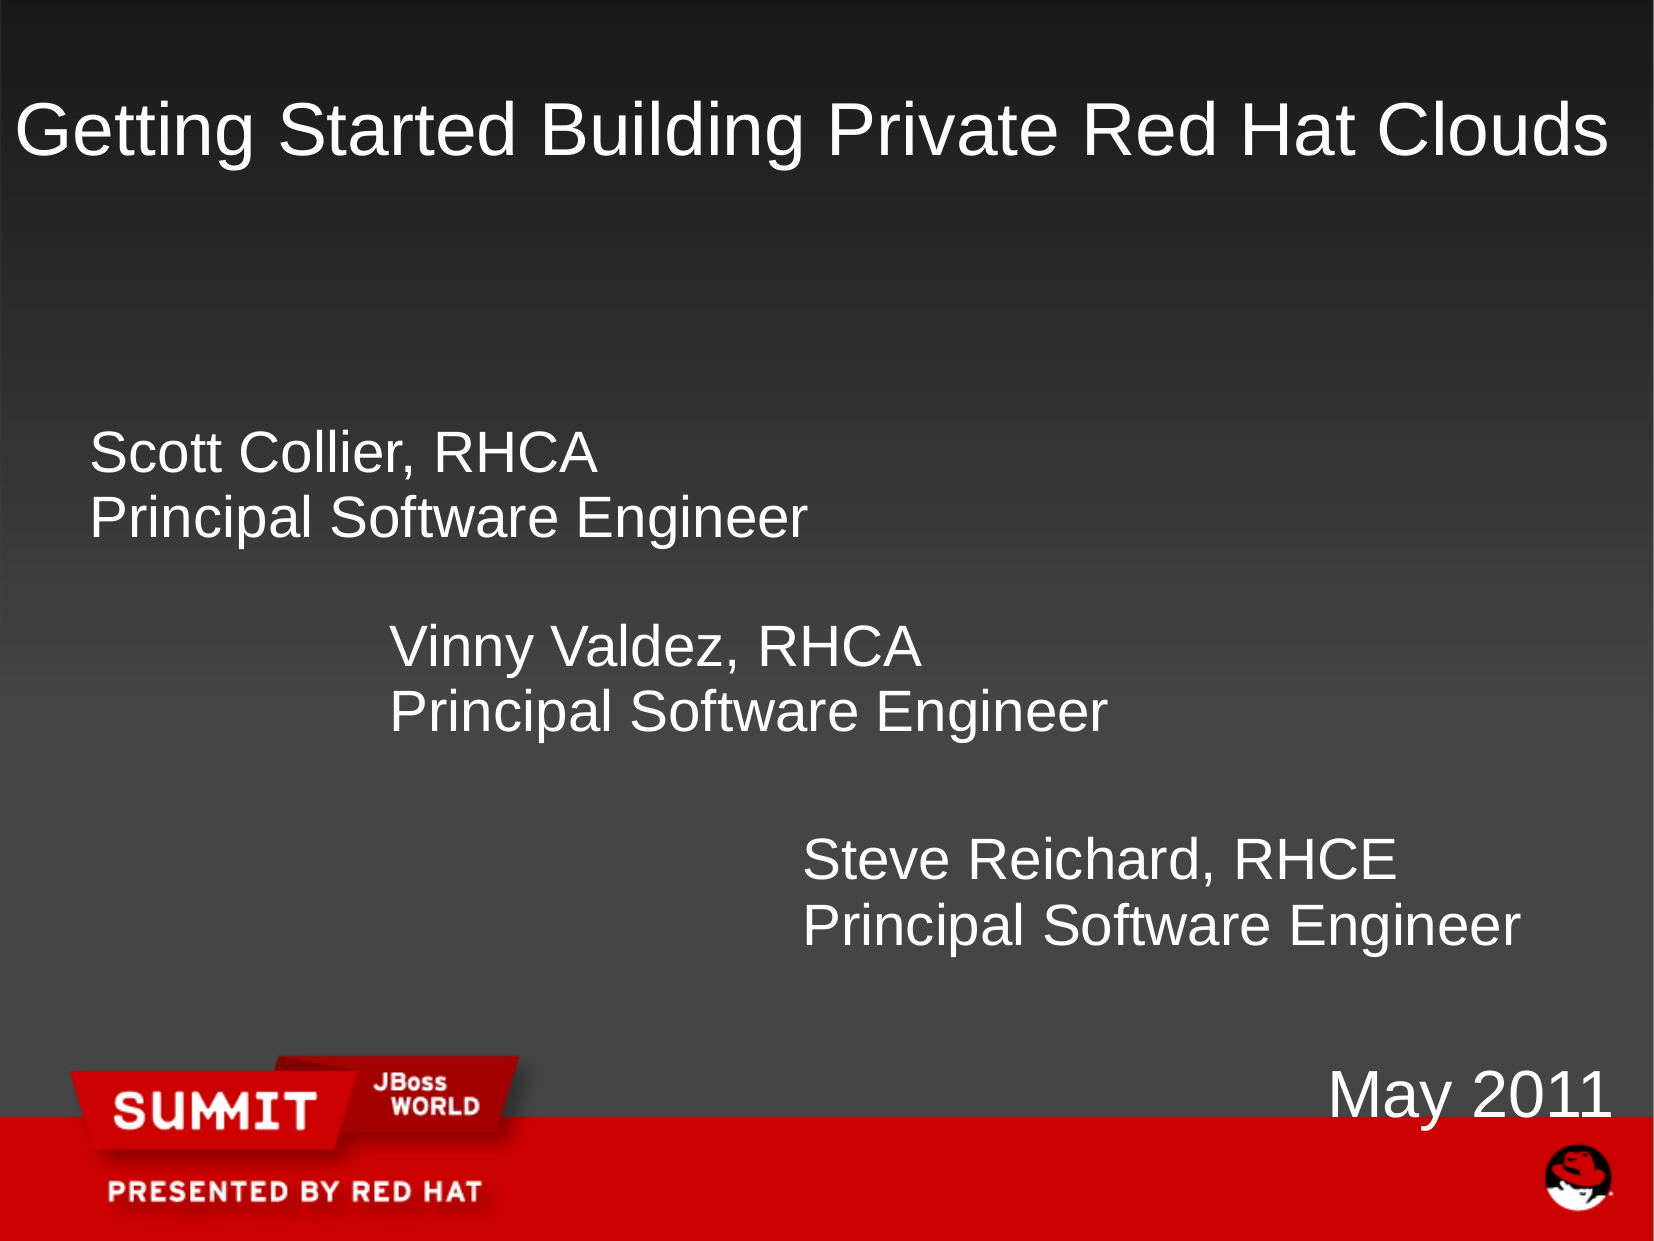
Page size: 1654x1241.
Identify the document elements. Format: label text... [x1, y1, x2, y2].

picture [1088, 933, 1104, 942]
picture [1367, 933, 1382, 941]
picture [956, 933, 971, 942]
picture [0, 0, 1654, 1241]
picture [1391, 1103, 1408, 1113]
text_box Steve Reichard, RHCE Principal Software Engineer [787, 787, 1654, 933]
text_box Scott Collier, RHCA Principal Software Engineer [75, 380, 830, 526]
text_box May 2011 [1312, 1012, 1654, 1103]
text_box Getting Started Building Private Red Hat Clouds [0, 79, 1651, 233]
picture [988, 933, 1003, 942]
text_box Vinny Valdez, RHCA Principal Software Engineer [375, 574, 1280, 720]
picture [1195, 933, 1210, 942]
picture [1517, 1103, 1536, 1113]
